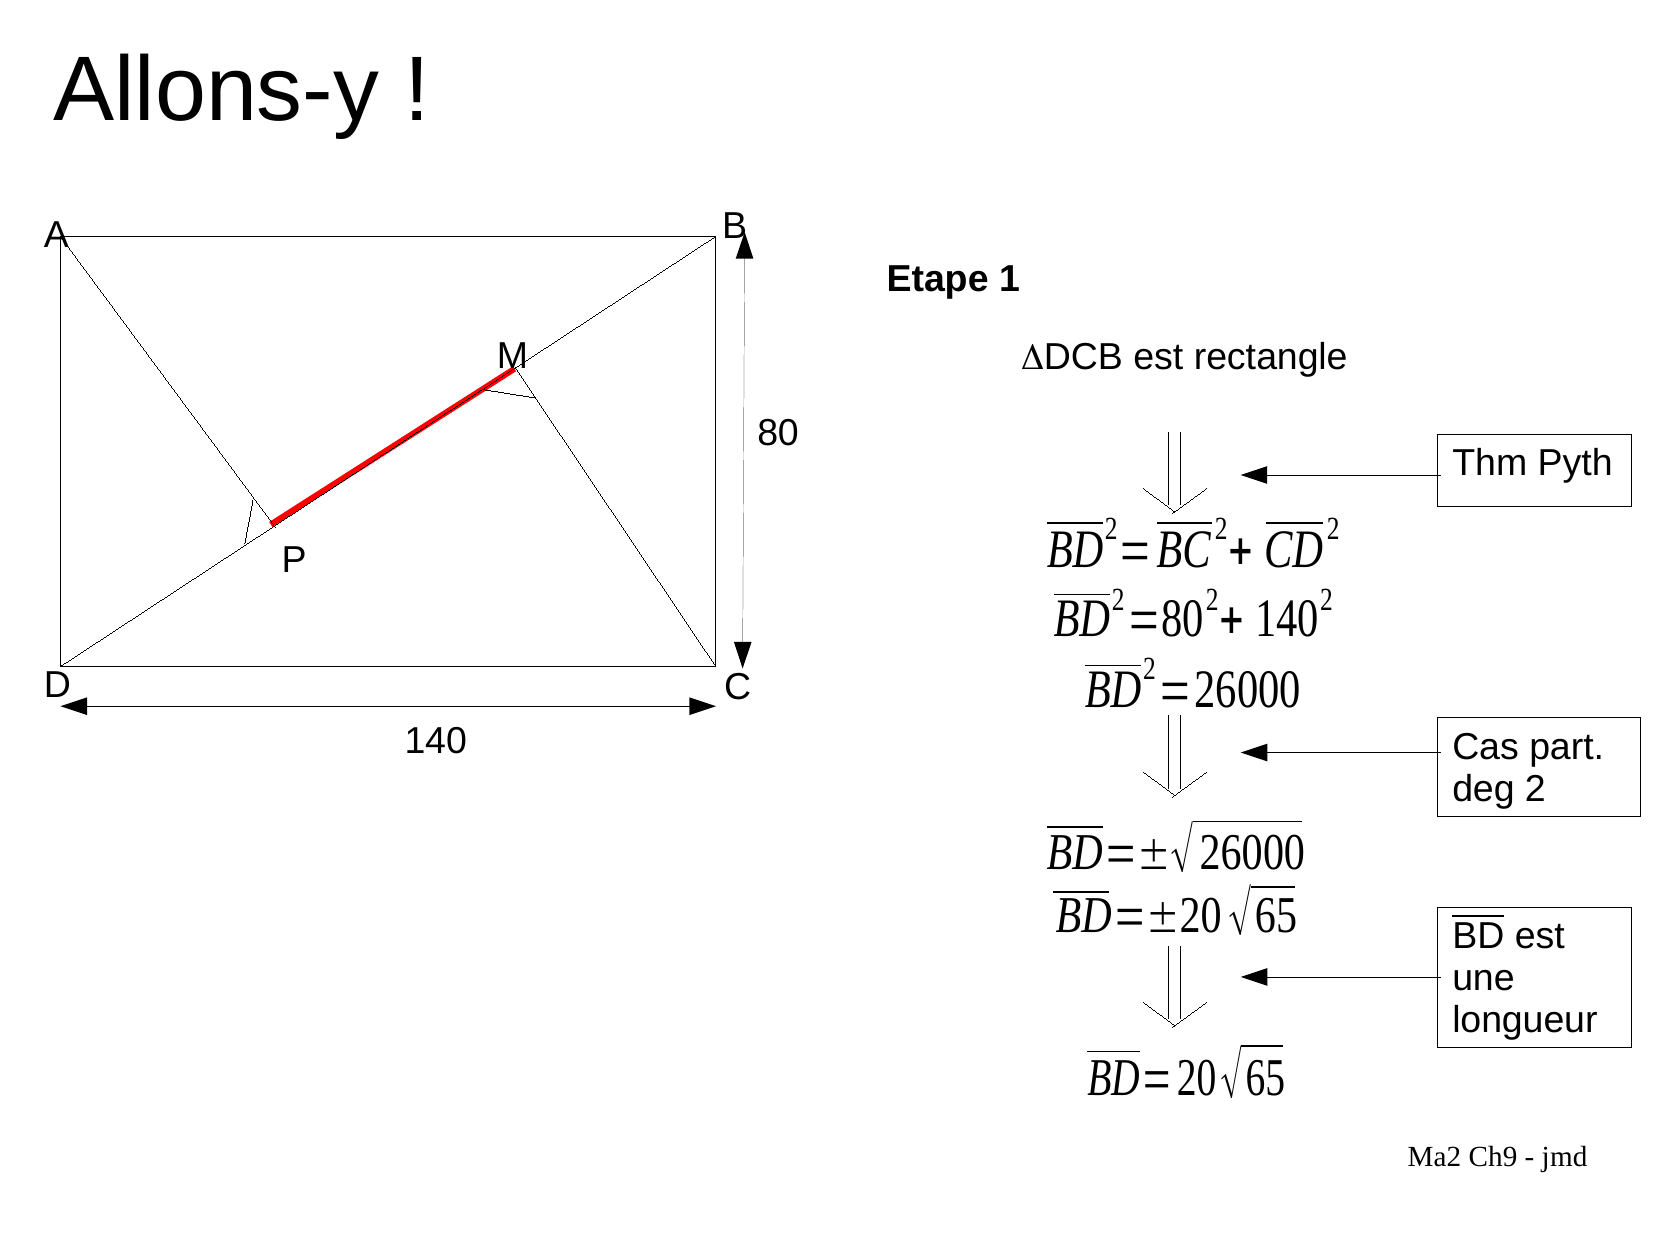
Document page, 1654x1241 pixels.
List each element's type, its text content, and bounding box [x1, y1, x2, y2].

text_box Etape 1 [871, 249, 1613, 309]
text_box P [266, 531, 339, 618]
text_box DCB est rectangle [1006, 328, 1372, 400]
text_box D [29, 656, 101, 743]
title Allons-y ! [53, 19, 1542, 158]
text_box M [482, 326, 554, 413]
text_box C [709, 658, 782, 745]
chart [1074, 1042, 1295, 1107]
chart [1033, 510, 1349, 782]
text_box Cas part. deg 2 [1437, 717, 1641, 817]
text_box Thm Pyth [1437, 434, 1632, 507]
chart [1033, 817, 1314, 945]
text_box BD est une longueur [1437, 907, 1632, 1048]
text_box A [29, 205, 101, 292]
text_box 140 [389, 711, 517, 796]
text_box B [707, 197, 780, 284]
text_box 80 [742, 404, 835, 489]
